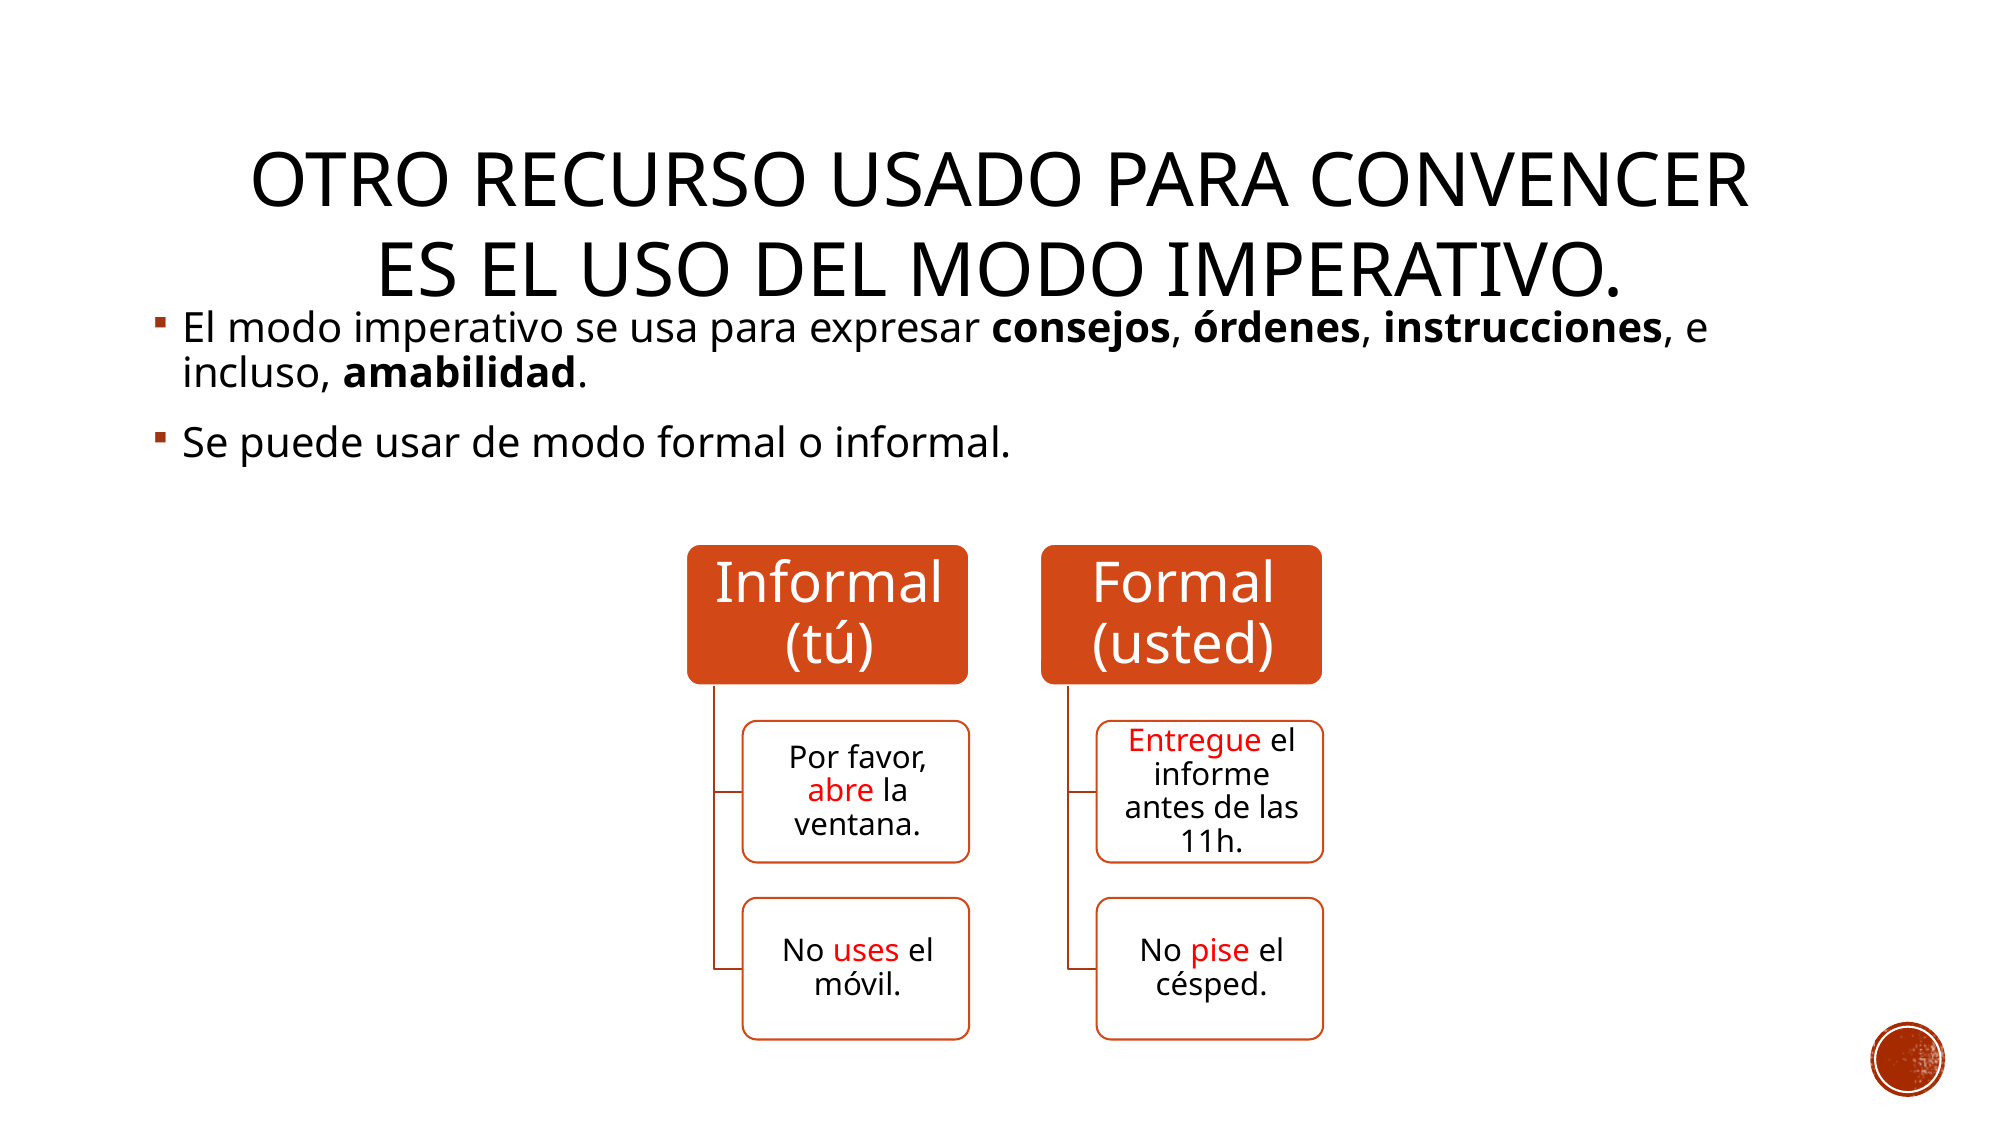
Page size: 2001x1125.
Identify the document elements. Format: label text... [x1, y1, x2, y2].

text_box Entregue el informe antes de las 11h. [1096, 720, 1324, 863]
text_box No uses el móvil. [742, 897, 970, 1040]
list El modo imperativo se usa para expresar consejos, órdenes, instrucciones, e incluso, amabilidad. Se puede usar de modo formal o informal. [137, 299, 1863, 1072]
title Otro recurso usado para convencer es el uso del modo Imperativo. [212, 114, 1788, 299]
text_box Por favor, abre la ventana. [742, 720, 970, 863]
text_box No pise el césped. [1096, 897, 1324, 1040]
picture [1870, 1021, 1946, 1097]
text_box Informal (tú) [685, 543, 970, 686]
text_box Formal (usted) [1039, 543, 1324, 686]
